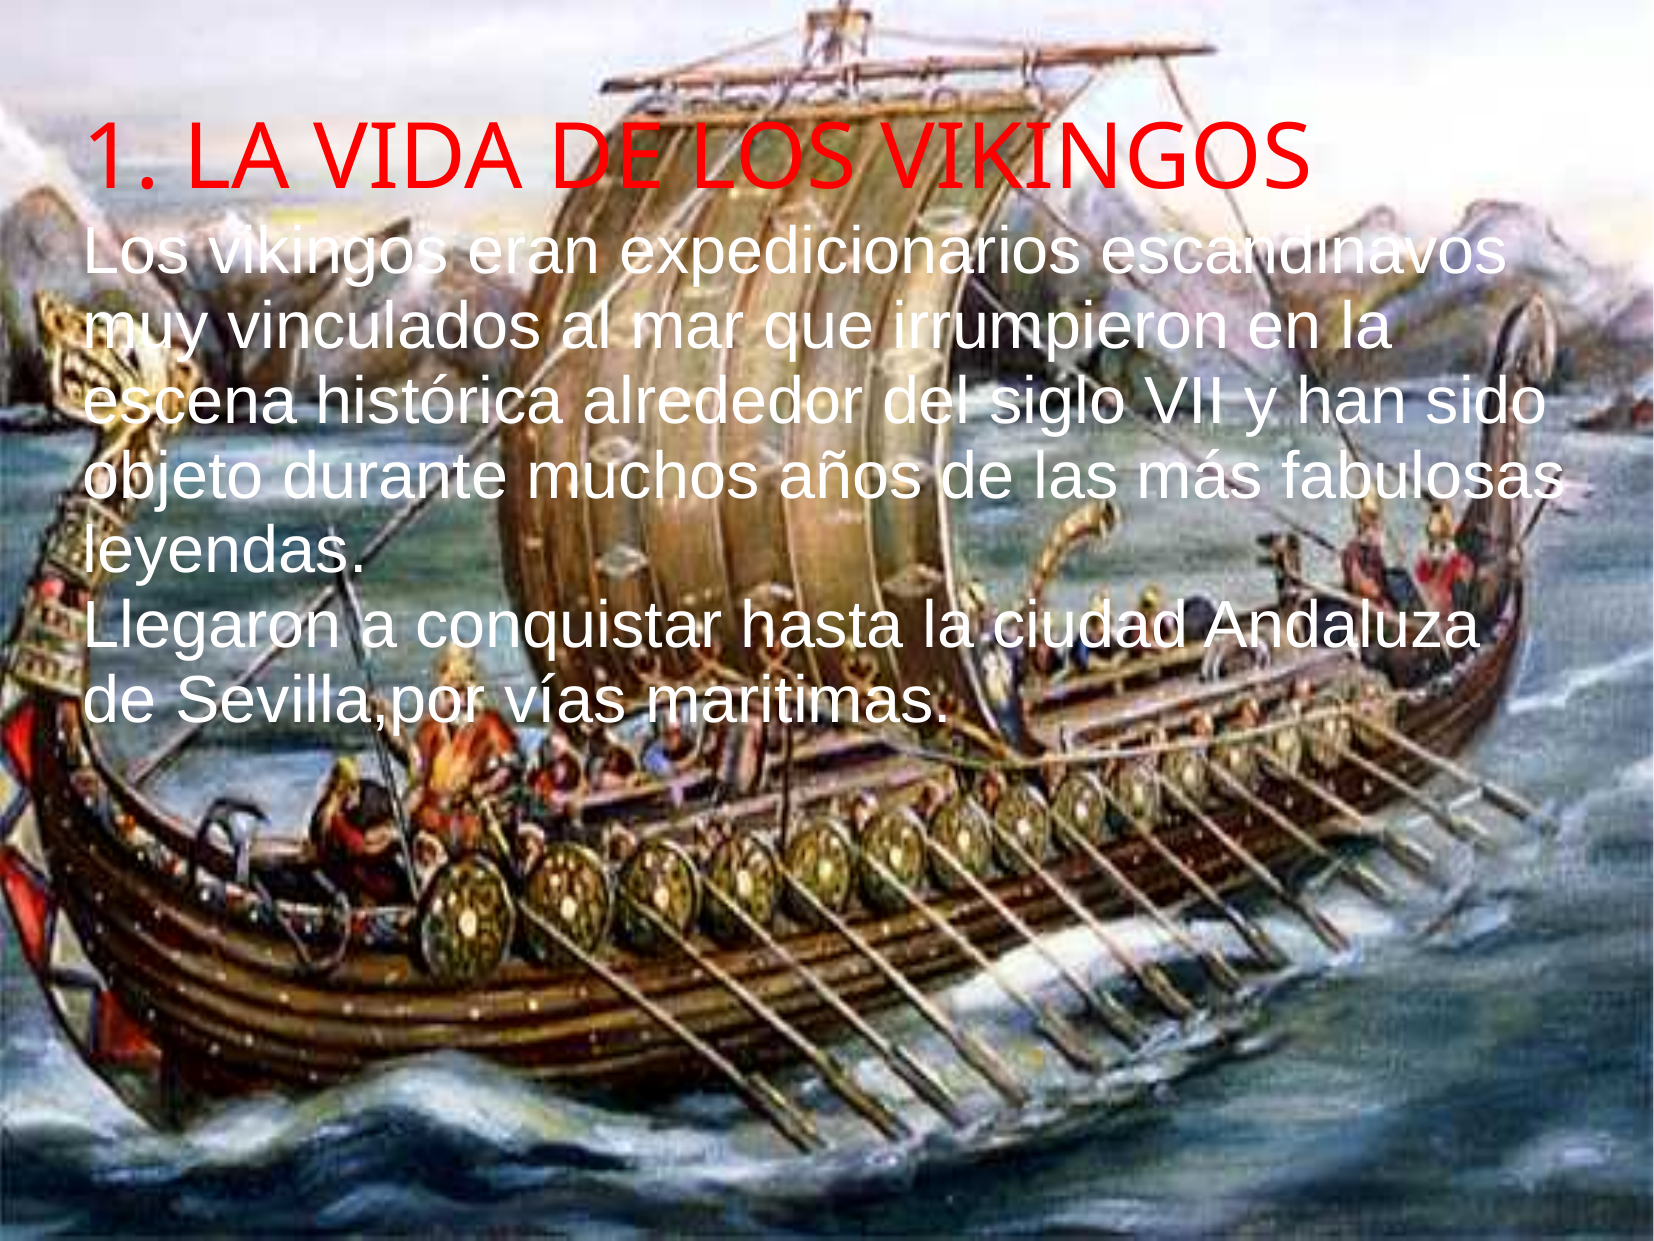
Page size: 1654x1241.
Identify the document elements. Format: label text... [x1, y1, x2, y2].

picture [0, 0, 1654, 1241]
title 1. LA VIDA DE LOS VIKINGOS [82, 49, 1571, 213]
subtitle Los vikingos eran expedicionarios escandinavos muy vinculados al mar que irrumpieron en la escena histórica alrededor del siglo VII y han sido objeto durante muchos años de las más fabulosas leyendas. Llegaron a conquistar hasta la ciudad Andaluza de Sevilla,por vías maritimas. [82, 213, 1571, 1186]
